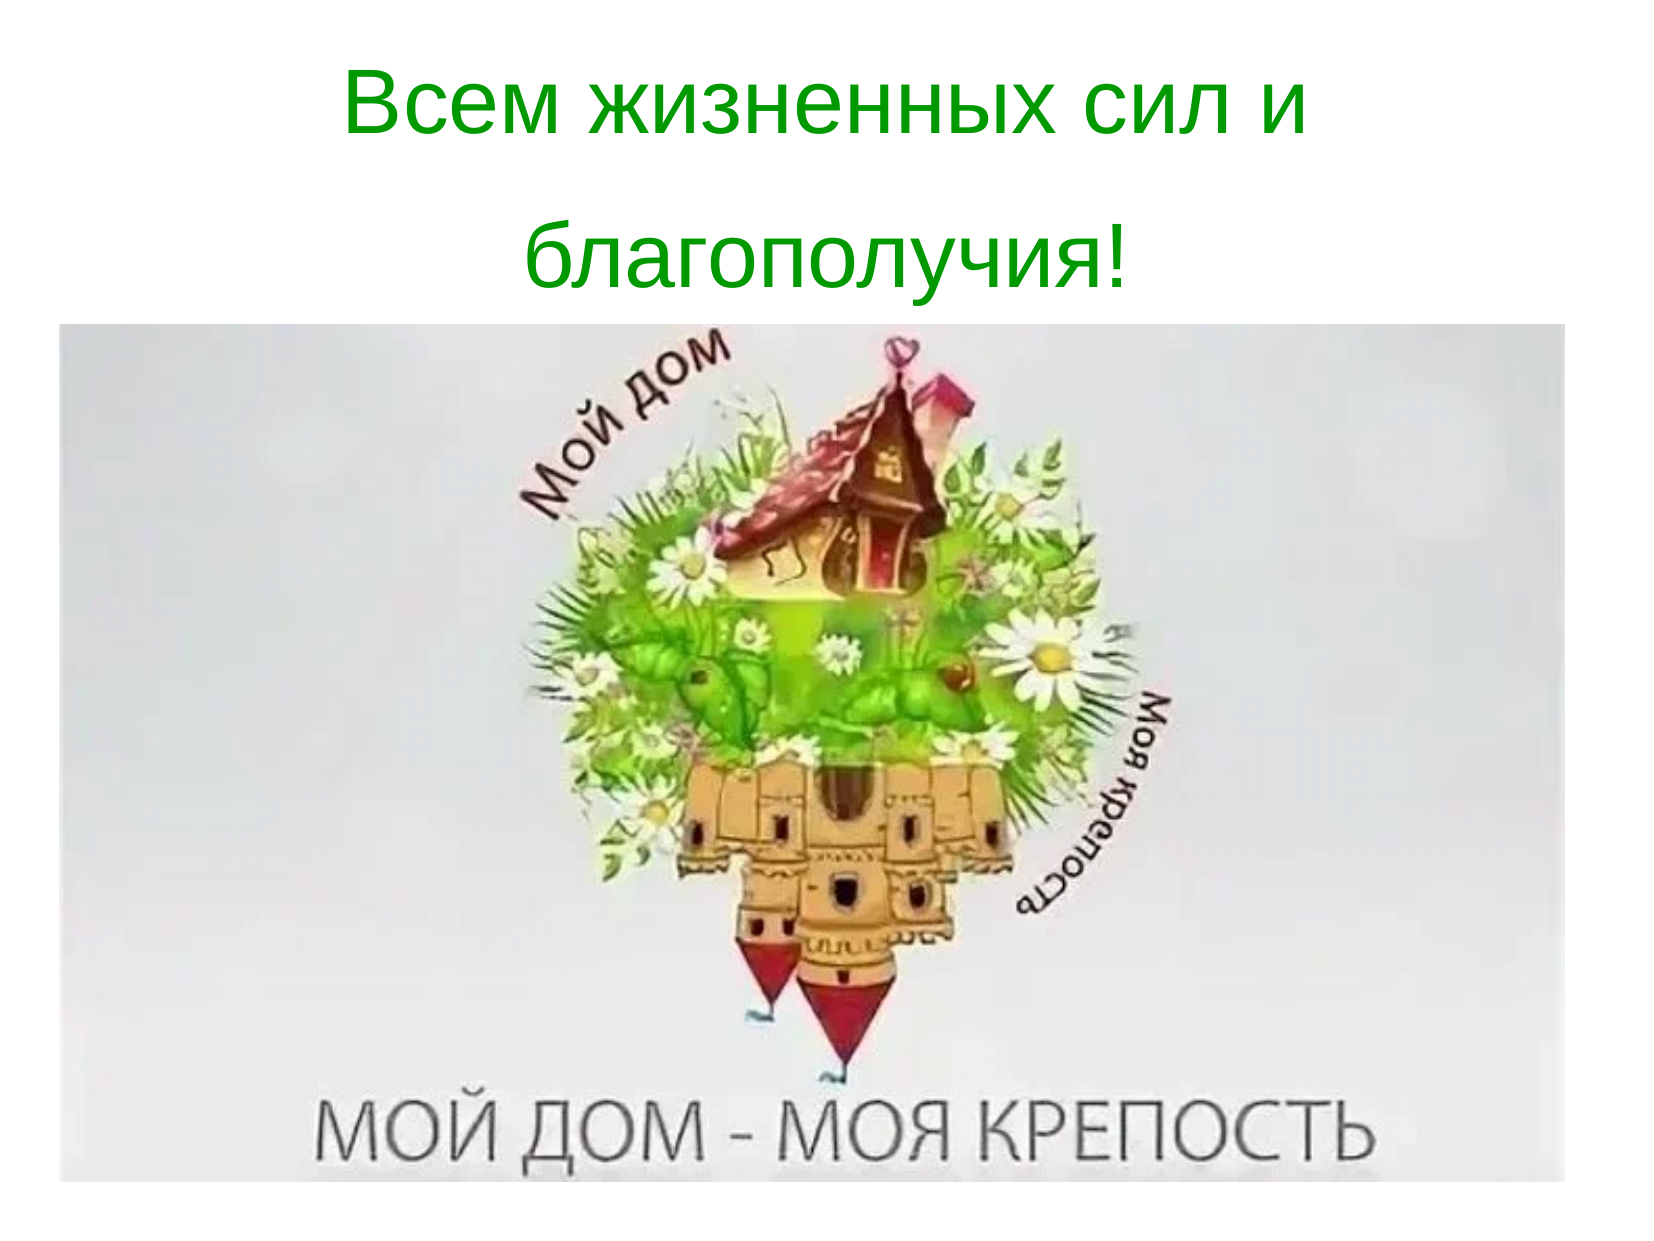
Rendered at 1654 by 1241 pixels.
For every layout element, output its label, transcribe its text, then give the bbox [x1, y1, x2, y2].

picture [59, 324, 1565, 1182]
title Всем жизненных сил и благополучия! [82, 24, 1571, 282]
